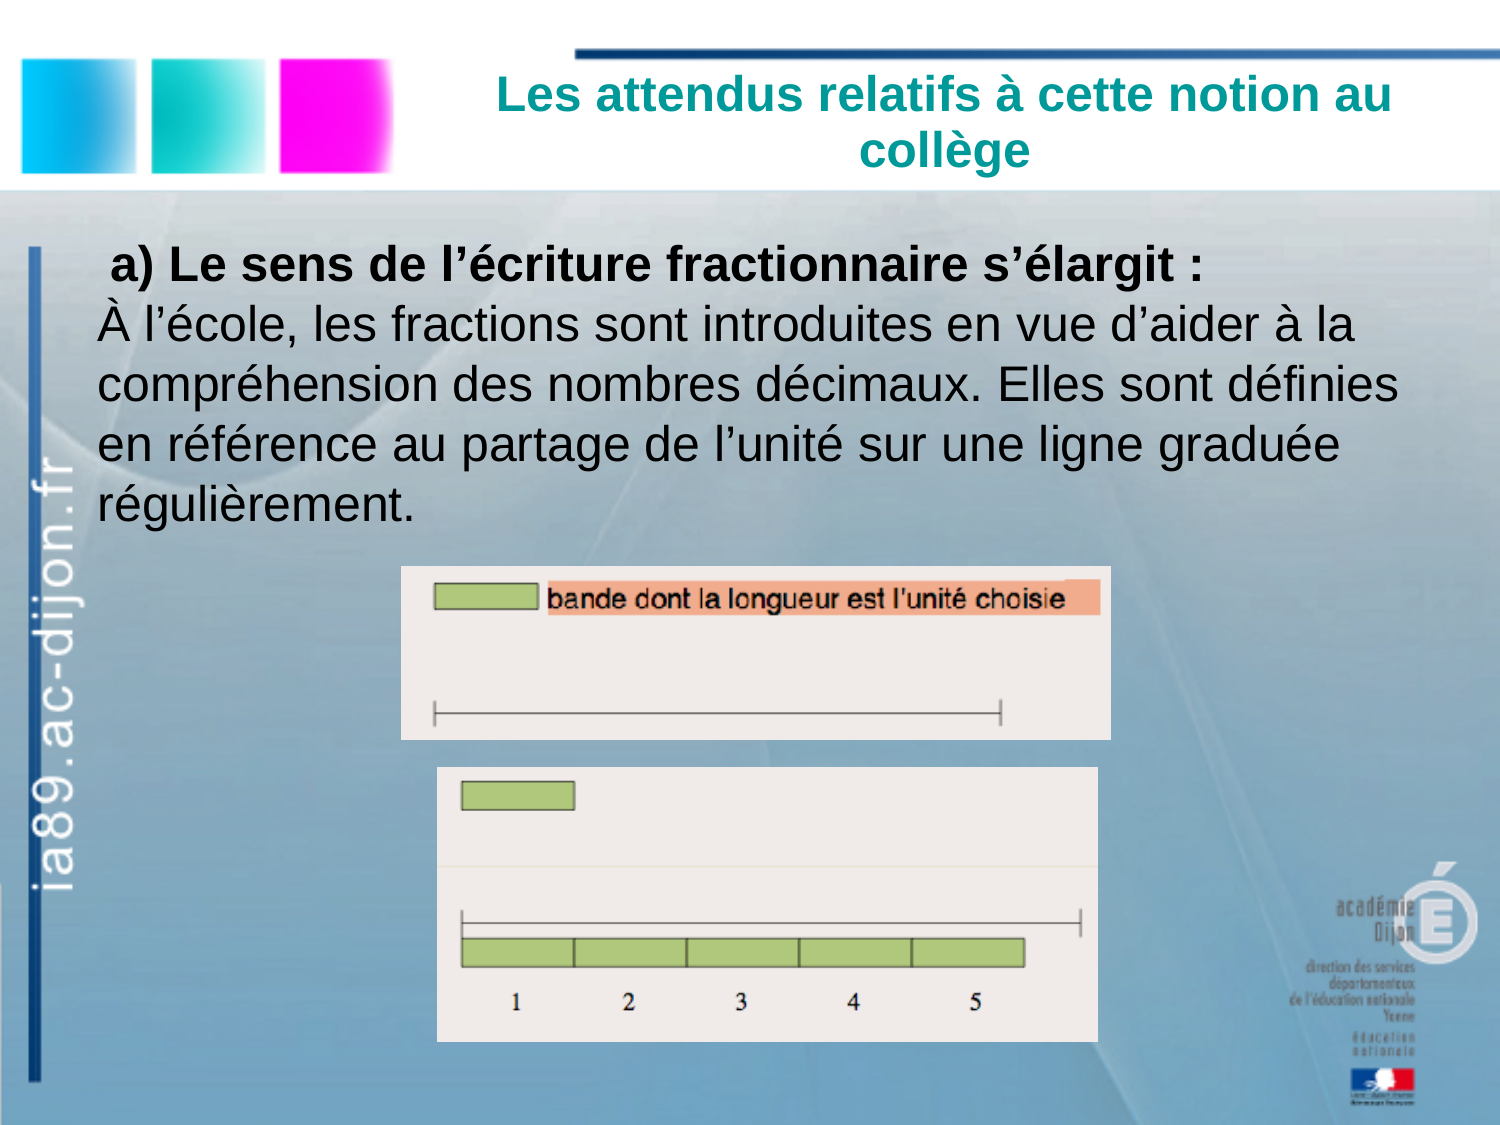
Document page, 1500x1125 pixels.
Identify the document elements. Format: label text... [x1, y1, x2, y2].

title Les attendus relatifs à cette notion au collège [401, 43, 1489, 201]
picture [0, 0, 1500, 1125]
text_box a) Le sens de l’écriture fractionnaire s’élargit : À l’école, les fractions sont introduites en vue d’aider à la compréhension des nombres décimaux. Elles sont définies en référence au partage de l’unité sur une ligne graduée régulièrement. [82, 224, 1427, 539]
